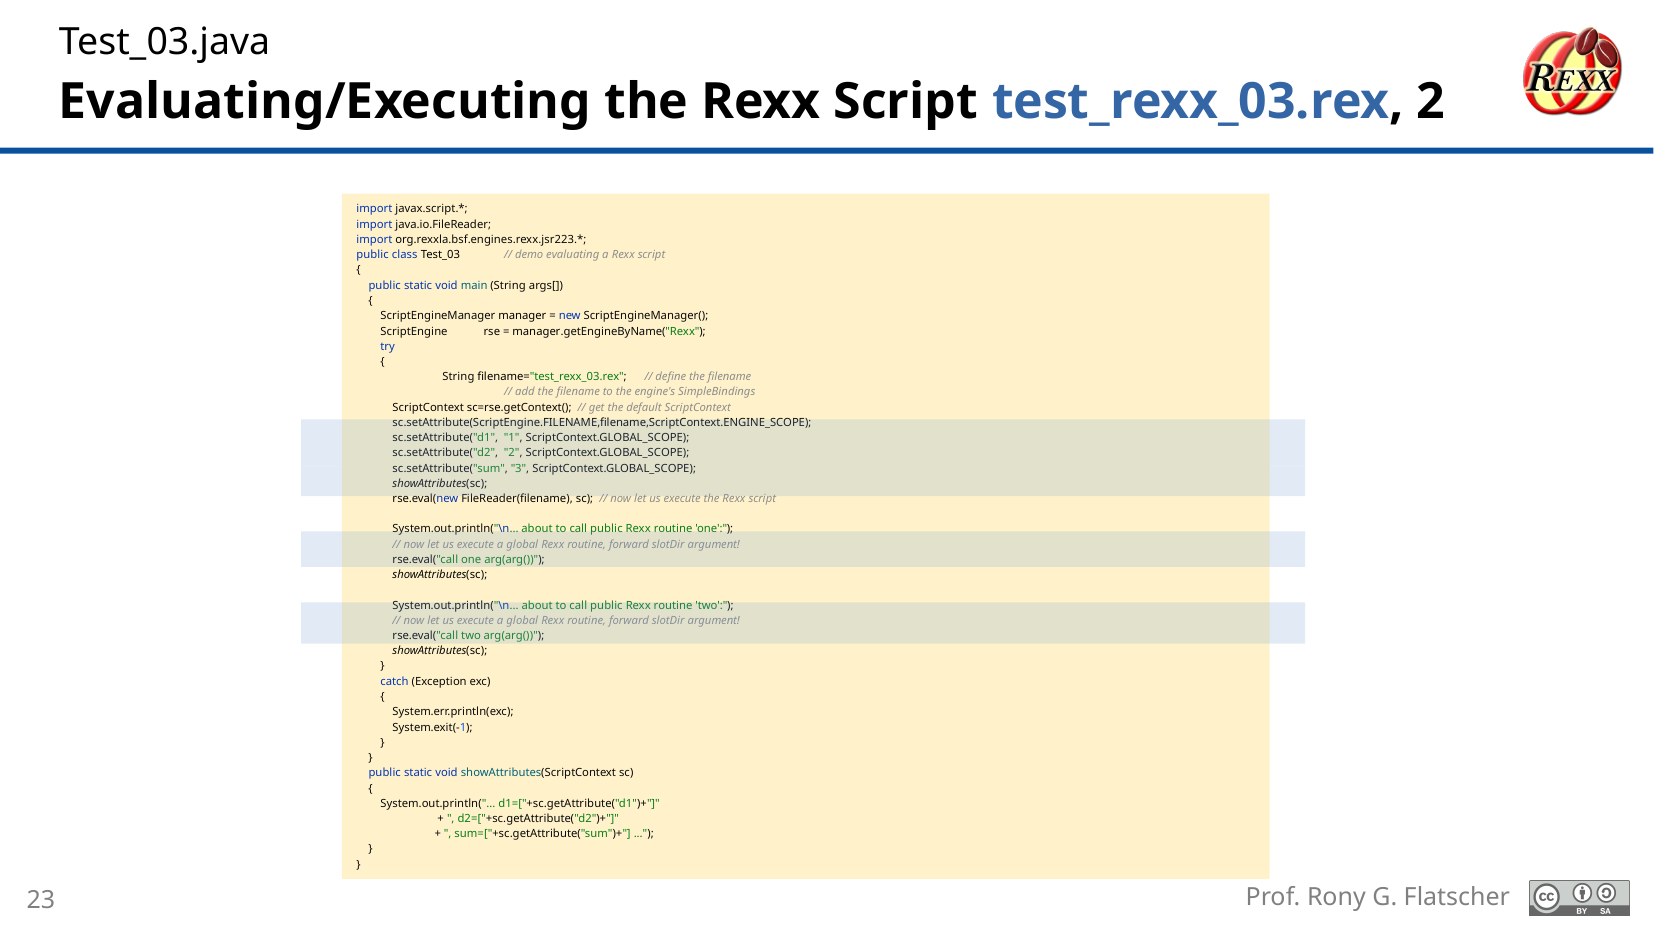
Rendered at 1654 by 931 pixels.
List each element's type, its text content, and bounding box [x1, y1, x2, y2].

text_box import javax.script.*; import java.io.FileReader; import org.rexxla.bsf.engines.rexx.jsr223.*; public class Test_03 // demo evaluating a Rexx script { public static void main (String args[]) { ScriptEngineManager manager = new ScriptEngineManager(); ScriptEngine rse = manager.getEngineByName("Rexx"); try { String filename="test_rexx_03.rex"; // define the filename // add the filename to the engine's SimpleBindings ScriptContext sc=rse.getContext(); // get the default ScriptContext sc.setAttribute(ScriptEngine.FILENAME,filename,ScriptContext.ENGINE_SCOPE); sc.setAttribute("d1", "1", ScriptContext.GLOBAL_SCOPE); sc.setAttribute("d2", "2", ScriptContext.GLOBAL_SCOPE); sc.setAttribute("sum", "3", ScriptContext.GLOBAL_SCOPE); showAttributes(sc); rse.eval(new FileReader(filename), sc); // now let us execute the Rexx script System.out.println("\n... about to call public Rexx routine 'one':"); // now let us execute a global Rexx routine, forward slotDir argument! rse.eval("call one arg(arg())"); showAttributes(sc); System.out.println("\n... about to call public Rexx routine 'two':"); // now let us execute a global Rexx routine, forward slotDir argument! rse.eval("call two arg(arg())"); showAttributes(sc); } catch (Exception exc) { System.err.println(exc); System.exit(-1); } } public static void showAttributes(ScriptContext sc) { System.out.println("... d1=["+sc.getAttribute("d1")+"]" + ", d2=["+sc.getAttribute("d2")+"]" + ", sum=["+sc.getAttribute("sum")+"] ..."); } } [341, 497, 1270, 531]
text_box import javax.script.*; import java.io.FileReader; import org.rexxla.bsf.engines.rexx.jsr223.*; public class Test_03 // demo evaluating a Rexx script { public static void main (String args[]) { ScriptEngineManager manager = new ScriptEngineManager(); ScriptEngine rse = manager.getEngineByName("Rexx"); try { String filename="test_rexx_03.rex"; // define the filename // add the filename to the engine's SimpleBindings ScriptContext sc=rse.getContext(); // get the default ScriptContext sc.setAttribute(ScriptEngine.FILENAME,filename,ScriptContext.ENGINE_SCOPE); sc.setAttribute("d1", "1", ScriptContext.GLOBAL_SCOPE); sc.setAttribute("d2", "2", ScriptContext.GLOBAL_SCOPE); sc.setAttribute("sum", "3", ScriptContext.GLOBAL_SCOPE); showAttributes(sc); rse.eval(new FileReader(filename), sc); // now let us execute the Rexx script System.out.println("\n... about to call public Rexx routine 'one':"); // now let us execute a global Rexx routine, forward slotDir argument! rse.eval("call one arg(arg())"); showAttributes(sc); System.out.println("\n... about to call public Rexx routine 'two':"); // now let us execute a global Rexx routine, forward slotDir argument! rse.eval("call two arg(arg())"); showAttributes(sc); } catch (Exception exc) { System.err.println(exc); System.exit(-1); } } public static void showAttributes(ScriptContext sc) { System.out.println("... d1=["+sc.getAttribute("d1")+"]" + ", d2=["+sc.getAttribute("d2")+"]" + ", sum=["+sc.getAttribute("sum")+"] ..."); } } [341, 193, 1270, 419]
title Test_03.java Evaluating/Executing the Rexx Script test_rexx_03.rex, 2 [0, 0, 1625, 148]
text_box import javax.script.*; import java.io.FileReader; import org.rexxla.bsf.engines.rexx.jsr223.*; public class Test_03 // demo evaluating a Rexx script { public static void main (String args[]) { ScriptEngineManager manager = new ScriptEngineManager(); ScriptEngine rse = manager.getEngineByName("Rexx"); try { String filename="test_rexx_03.rex"; // define the filename // add the filename to the engine's SimpleBindings ScriptContext sc=rse.getContext(); // get the default ScriptContext sc.setAttribute(ScriptEngine.FILENAME,filename,ScriptContext.ENGINE_SCOPE); sc.setAttribute("d1", "1", ScriptContext.GLOBAL_SCOPE); sc.setAttribute("d2", "2", ScriptContext.GLOBAL_SCOPE); sc.setAttribute("sum", "3", ScriptContext.GLOBAL_SCOPE); showAttributes(sc); rse.eval(new FileReader(filename), sc); // now let us execute the Rexx script System.out.println("\n... about to call public Rexx routine 'one':"); // now let us execute a global Rexx routine, forward slotDir argument! rse.eval("call one arg(arg())"); showAttributes(sc); System.out.println("\n... about to call public Rexx routine 'two':"); // now let us execute a global Rexx routine, forward slotDir argument! rse.eval("call two arg(arg())"); showAttributes(sc); } catch (Exception exc) { System.err.println(exc); System.exit(-1); } } public static void showAttributes(ScriptContext sc) { System.out.println("... d1=["+sc.getAttribute("d1")+"]" + ", d2=["+sc.getAttribute("d2")+"]" + ", sum=["+sc.getAttribute("sum")+"] ..."); } } [341, 644, 1270, 859]
text_box import javax.script.*; import java.io.FileReader; import org.rexxla.bsf.engines.rexx.jsr223.*; public class Test_03 // demo evaluating a Rexx script { public static void main (String args[]) { ScriptEngineManager manager = new ScriptEngineManager(); ScriptEngine rse = manager.getEngineByName("Rexx"); try { String filename="test_rexx_03.rex"; // define the filename // add the filename to the engine's SimpleBindings ScriptContext sc=rse.getContext(); // get the default ScriptContext sc.setAttribute(ScriptEngine.FILENAME,filename,ScriptContext.ENGINE_SCOPE); sc.setAttribute("d1", "1", ScriptContext.GLOBAL_SCOPE); sc.setAttribute("d2", "2", ScriptContext.GLOBAL_SCOPE); sc.setAttribute("sum", "3", ScriptContext.GLOBAL_SCOPE); showAttributes(sc); rse.eval(new FileReader(filename), sc); // now let us execute the Rexx script System.out.println("\n... about to call public Rexx routine 'one':"); // now let us execute a global Rexx routine, forward slotDir argument! rse.eval("call one arg(arg())"); showAttributes(sc); System.out.println("\n... about to call public Rexx routine 'two':"); // now let us execute a global Rexx routine, forward slotDir argument! rse.eval("call two arg(arg())"); showAttributes(sc); } catch (Exception exc) { System.err.println(exc); System.exit(-1); } } public static void showAttributes(ScriptContext sc) { System.out.println("... d1=["+sc.getAttribute("d1")+"]" + ", d2=["+sc.getAttribute("d2")+"]" + ", sum=["+sc.getAttribute("sum")+"] ..."); } } [341, 567, 1270, 602]
text_box [301, 531, 1306, 567]
text_box [301, 419, 1306, 497]
text_box [301, 602, 1306, 644]
